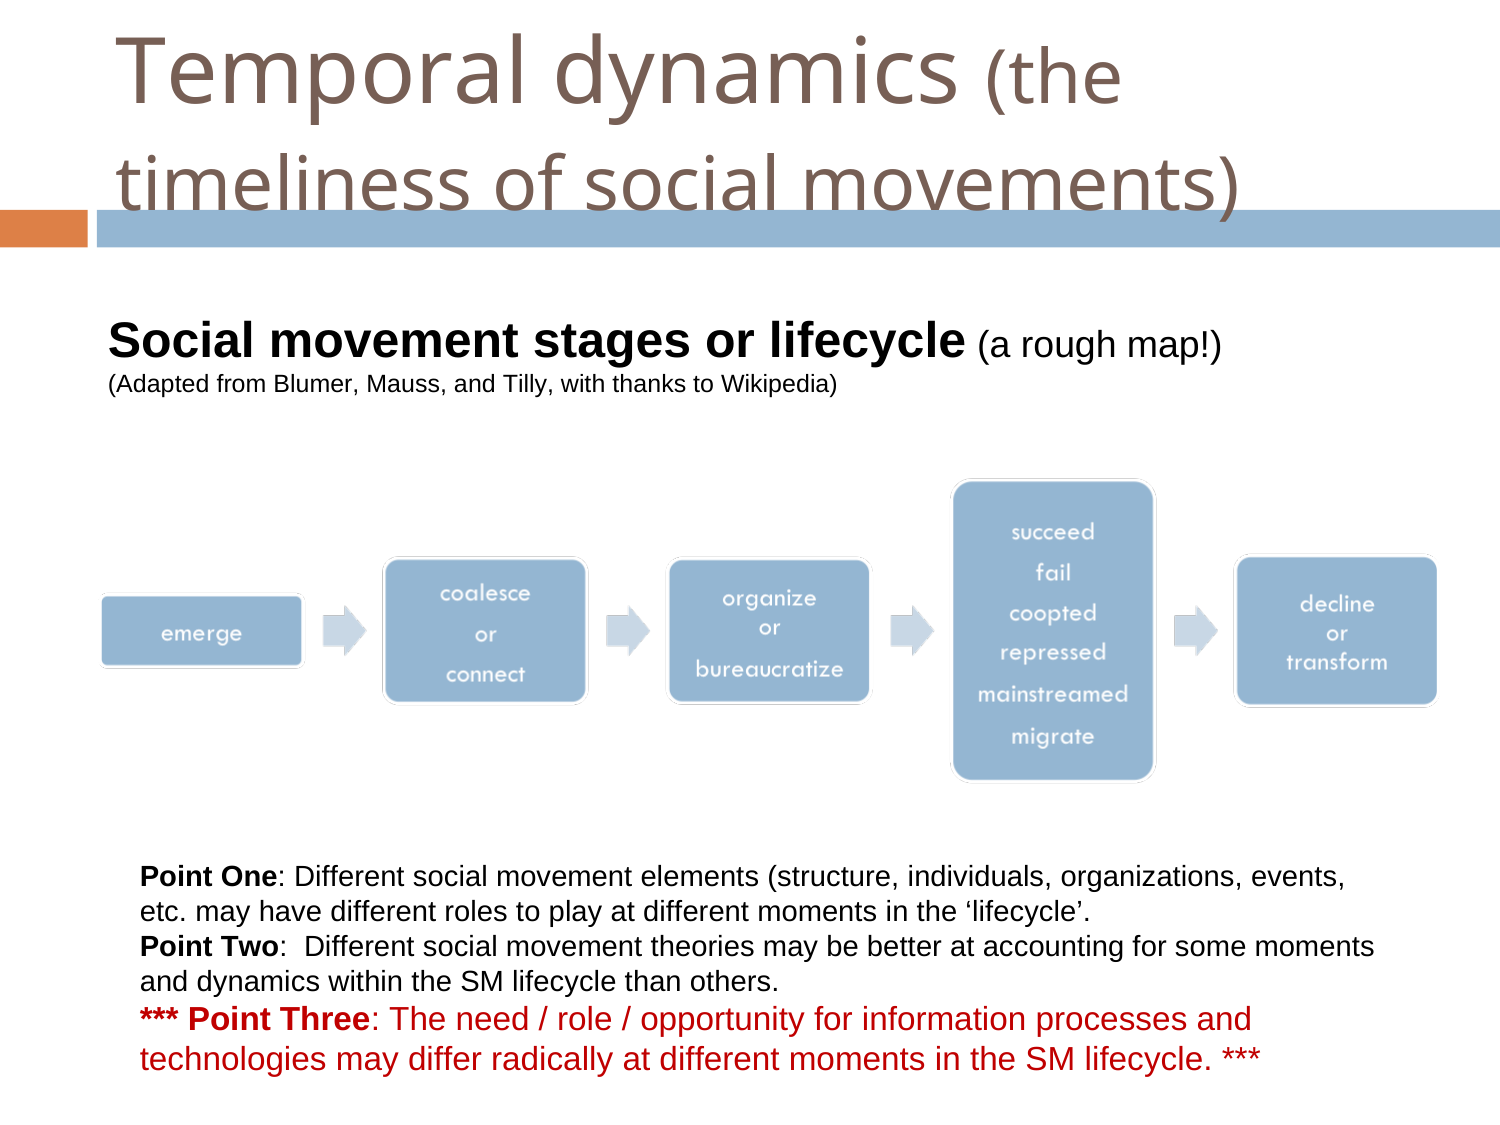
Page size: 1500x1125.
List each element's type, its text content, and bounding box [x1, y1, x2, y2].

text_box Social movement stages or lifecycle (a rough map!) (Adapted from Blumer, Mauss, and Tilly, with thanks to Wikipedia) [93, 299, 1238, 406]
title Temporal dynamics (the timeliness of social movements) [100, 11, 1438, 227]
text_box [98, 261, 1441, 1002]
text_box Point One: Different social movement elements (structure, individuals, organizations, events, etc. may have different roles to play at different moments in the ‘lifecycle’. Point Two: Different social movement theories may be better at accounting for some moments and dynamics within the SM lifecycle than others. *** Point Three: The need / role / opportunity for information processes and technologies may differ radically at different moments in the SM lifecycle. *** [125, 849, 1401, 1086]
